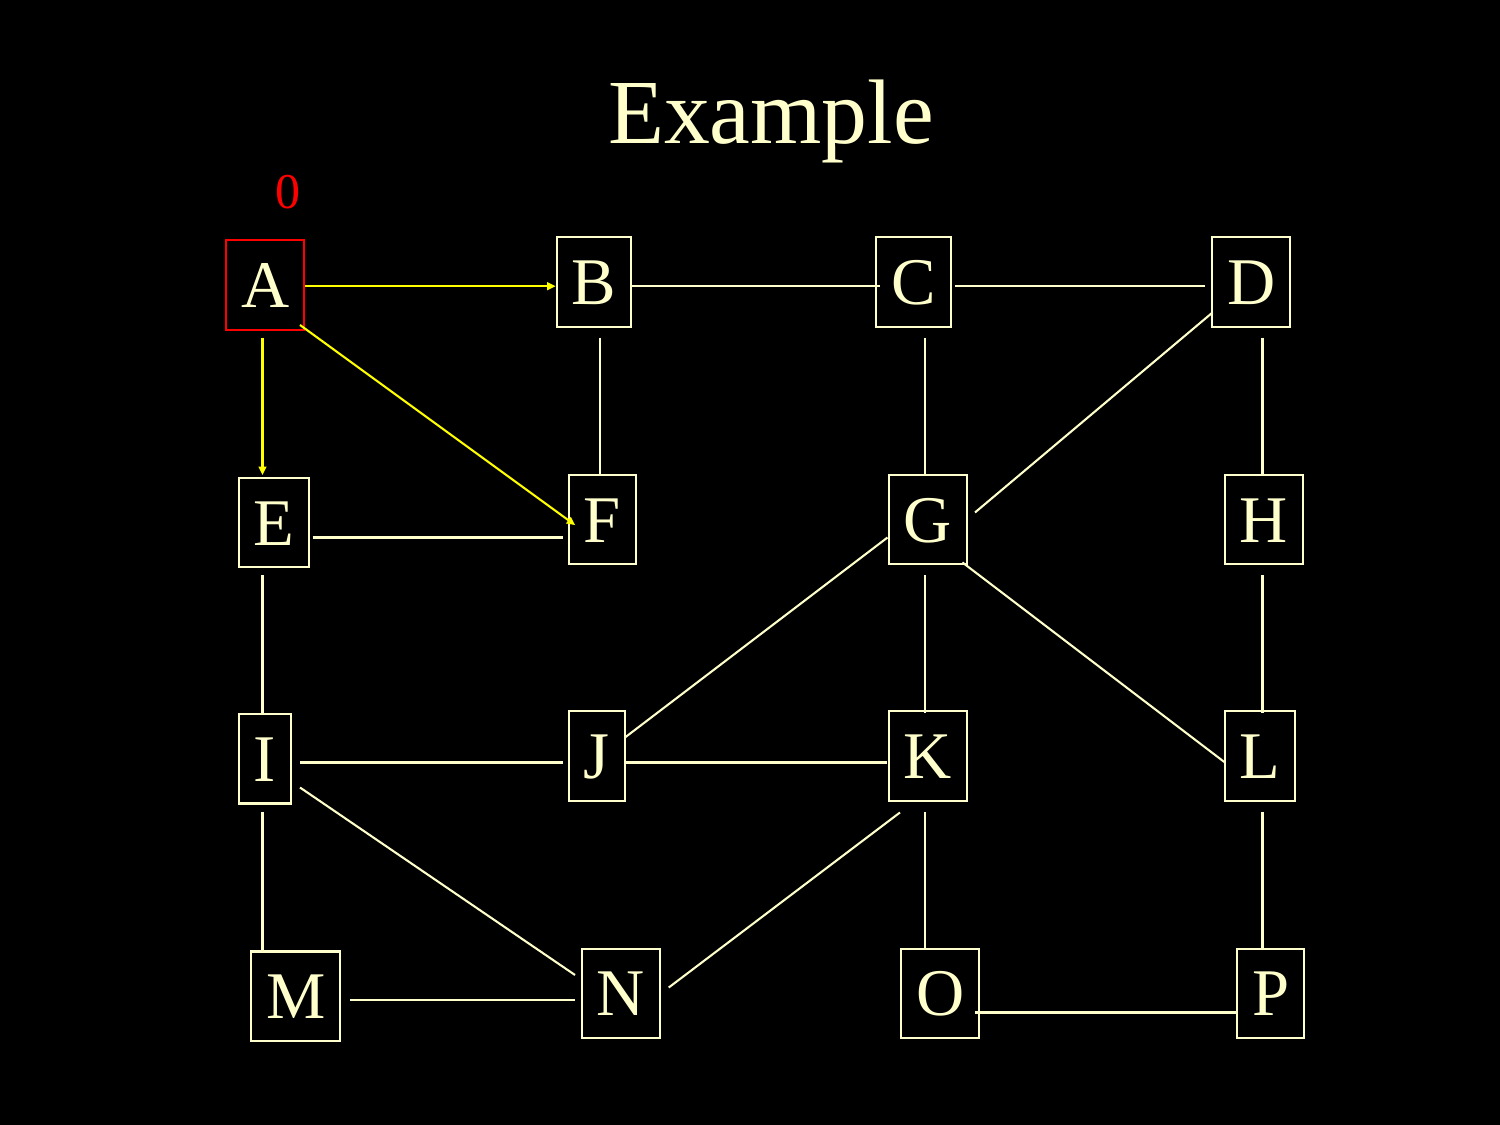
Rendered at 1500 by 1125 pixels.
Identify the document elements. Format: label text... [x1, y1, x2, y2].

text_box G [888, 474, 967, 565]
text_box 0 [260, 156, 315, 228]
text_box N [581, 948, 660, 1039]
text_box K [888, 711, 967, 801]
text_box E [238, 477, 310, 568]
text_box D [1212, 237, 1291, 327]
text_box O [901, 948, 980, 1039]
text_box B [556, 237, 632, 327]
text_box H [1224, 474, 1303, 565]
text_box I [238, 713, 291, 804]
text_box F [569, 474, 636, 565]
text_box L [1224, 711, 1296, 801]
text_box M [251, 951, 341, 1042]
text_box P [1237, 948, 1305, 1039]
text_box J [569, 711, 625, 801]
text_box C [876, 237, 951, 327]
title Example [42, 37, 1500, 188]
text_box A [226, 240, 305, 330]
